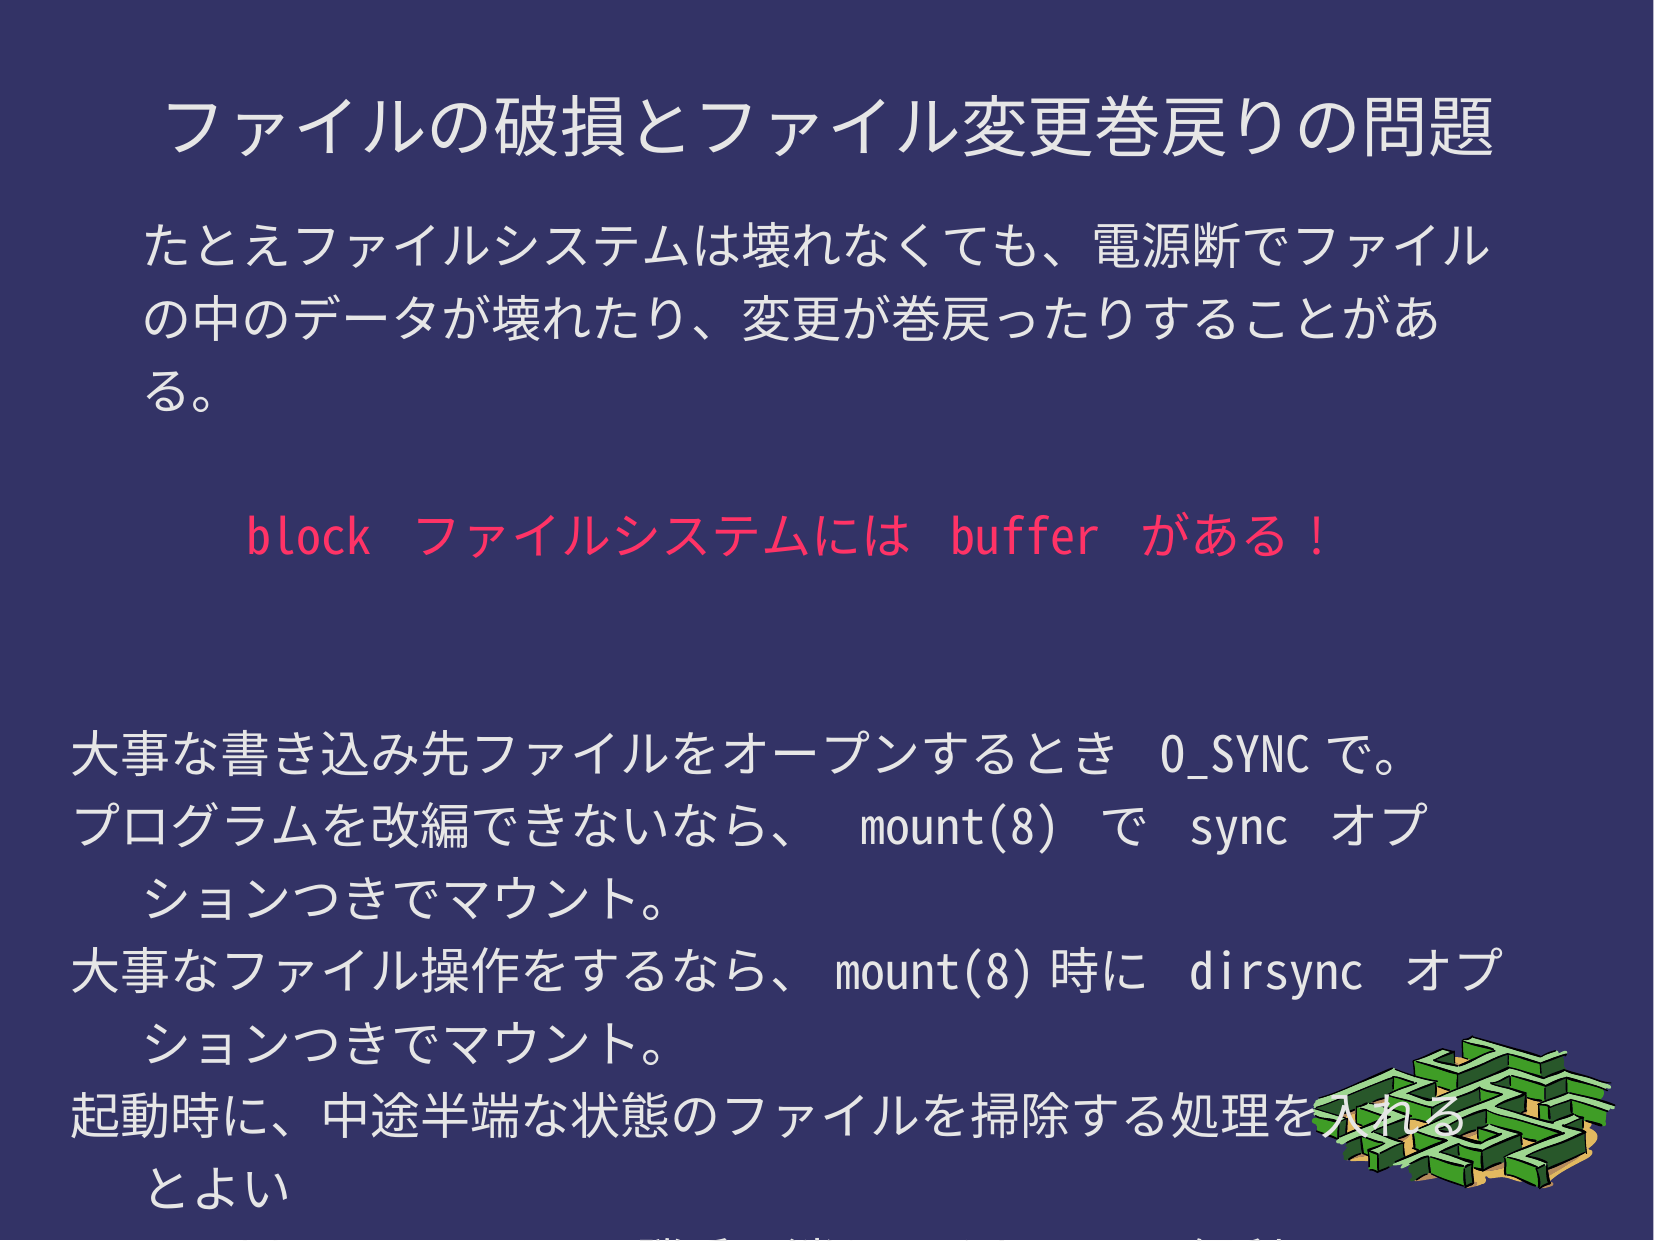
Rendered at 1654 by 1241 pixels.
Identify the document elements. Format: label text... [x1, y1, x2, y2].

list たとえファイルシステムは壊れなくても、電源断でファイルの中のデータが壊れたり、変更が巻戻ったりすることがある。 block ファイルシステムには buffer がある! 大事な書き込み先ファイルをオープンするとき O_SYNCで。 プログラムを改編できないなら、 mount(8) で sync オプションつきでマウント。 大事なファイル操作をするなら、mount(8)時に dirsync オプションつきでマウント。 起動時に、中途半端な状態のファイルを掃除する処理を入れるとよい tmpfs 以下のファイルは勝手に消えてくれるので便利。 [59, 206, 1506, 1025]
title ファイルの破損とファイル変更巻戻りの問題 [121, 19, 1534, 227]
